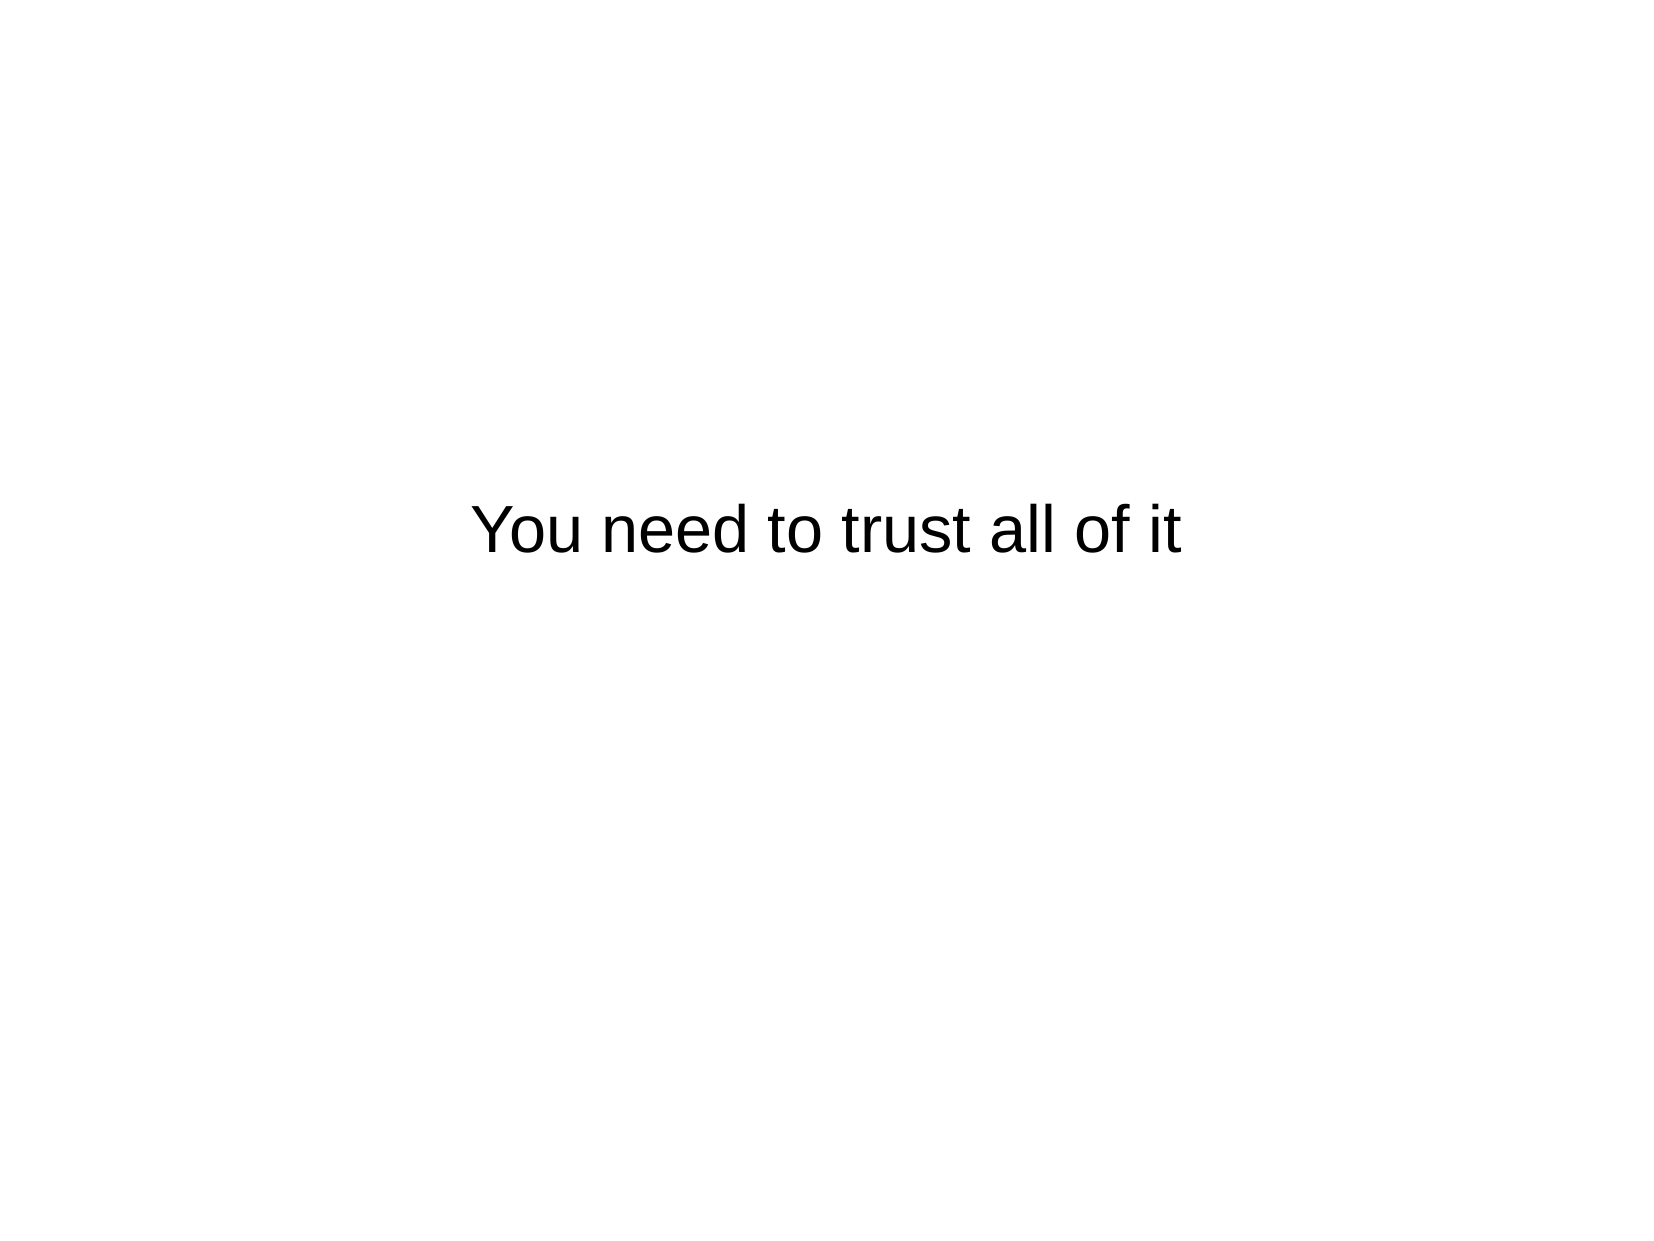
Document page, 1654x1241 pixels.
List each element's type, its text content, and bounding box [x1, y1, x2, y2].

subtitle You need to trust all of it [82, 49, 1571, 1010]
